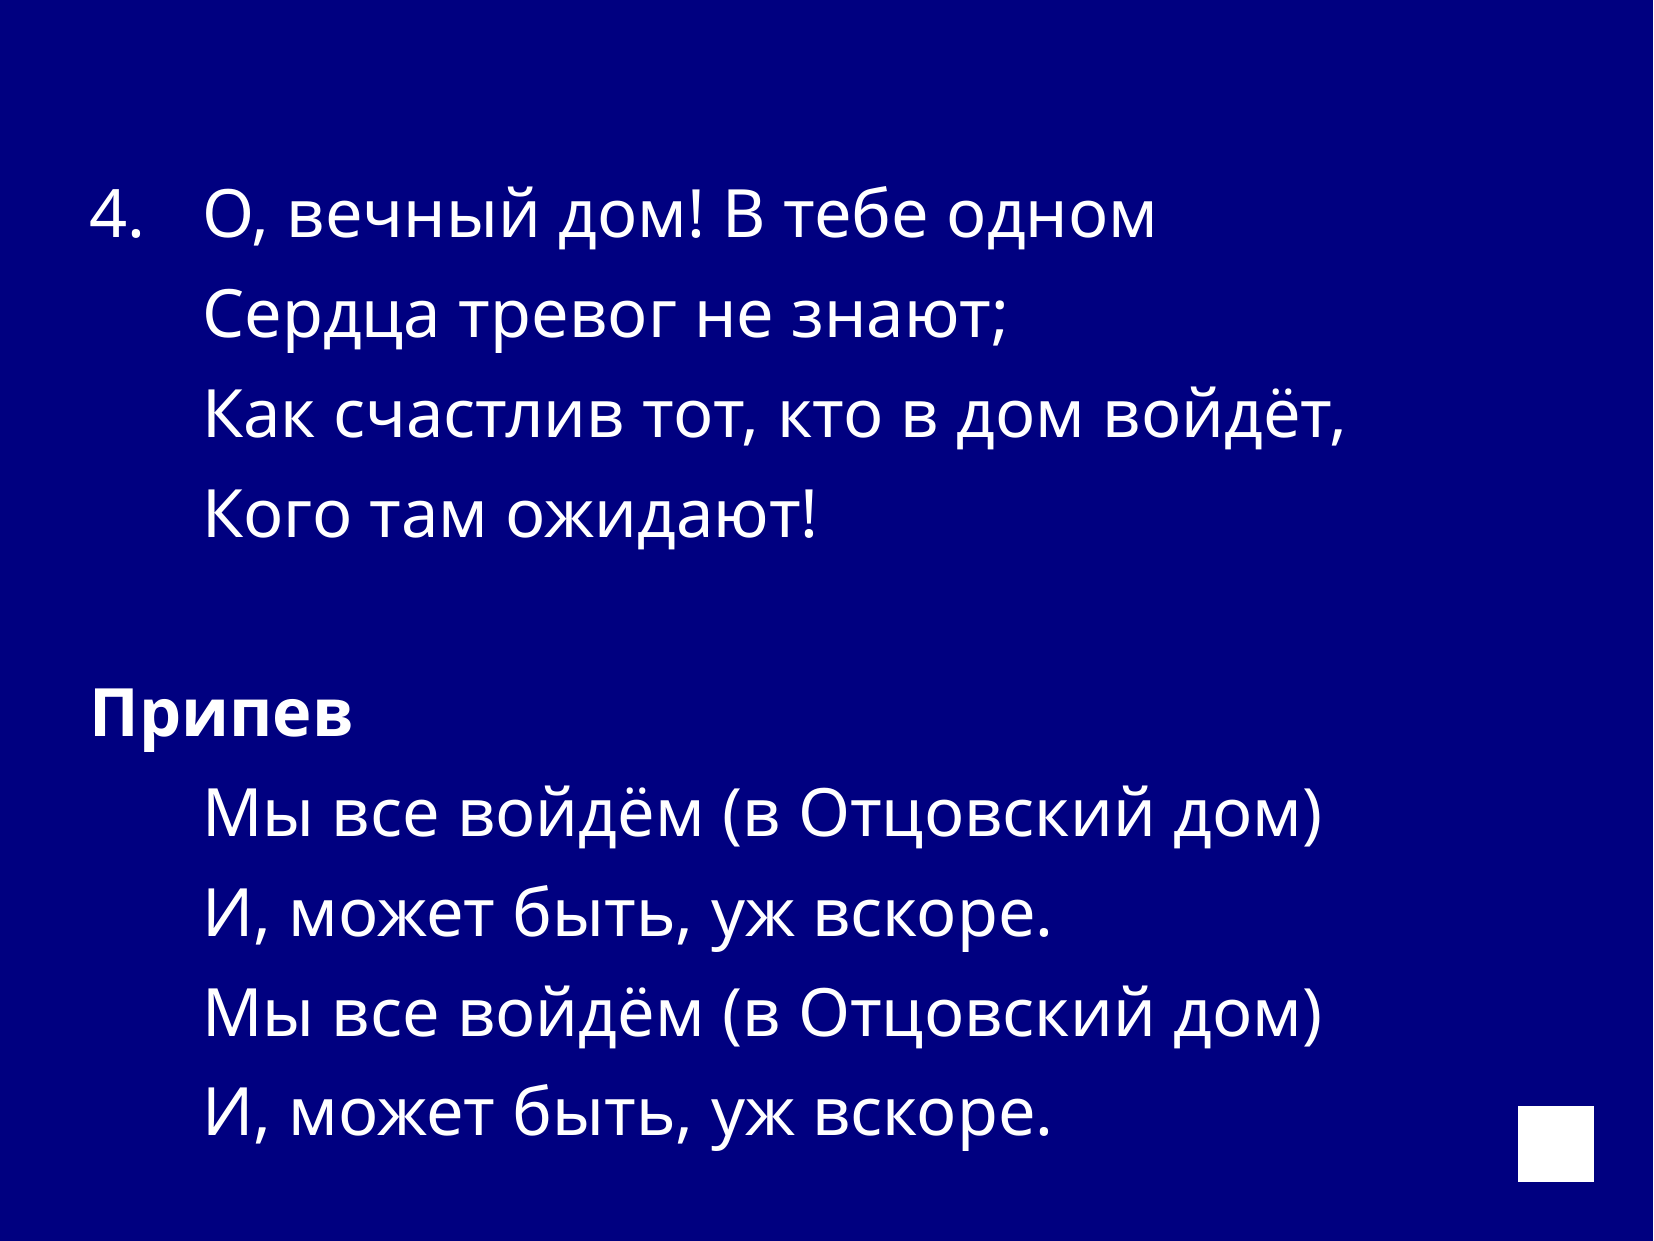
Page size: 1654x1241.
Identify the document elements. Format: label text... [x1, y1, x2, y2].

text_box [1518, 1106, 1594, 1182]
text_box 4. О, вечный дом! В тебе одном Сердца тревог не знают; Как счастлив тот, кто в дом войдёт, Кого там ожидают! Припев Мы все войдём (в Отцовский дом) И, может быть, уж вскоре. Мы все войдём (в Отцовский дом) И, может быть, уж вскоре. [75, 150, 1576, 1163]
